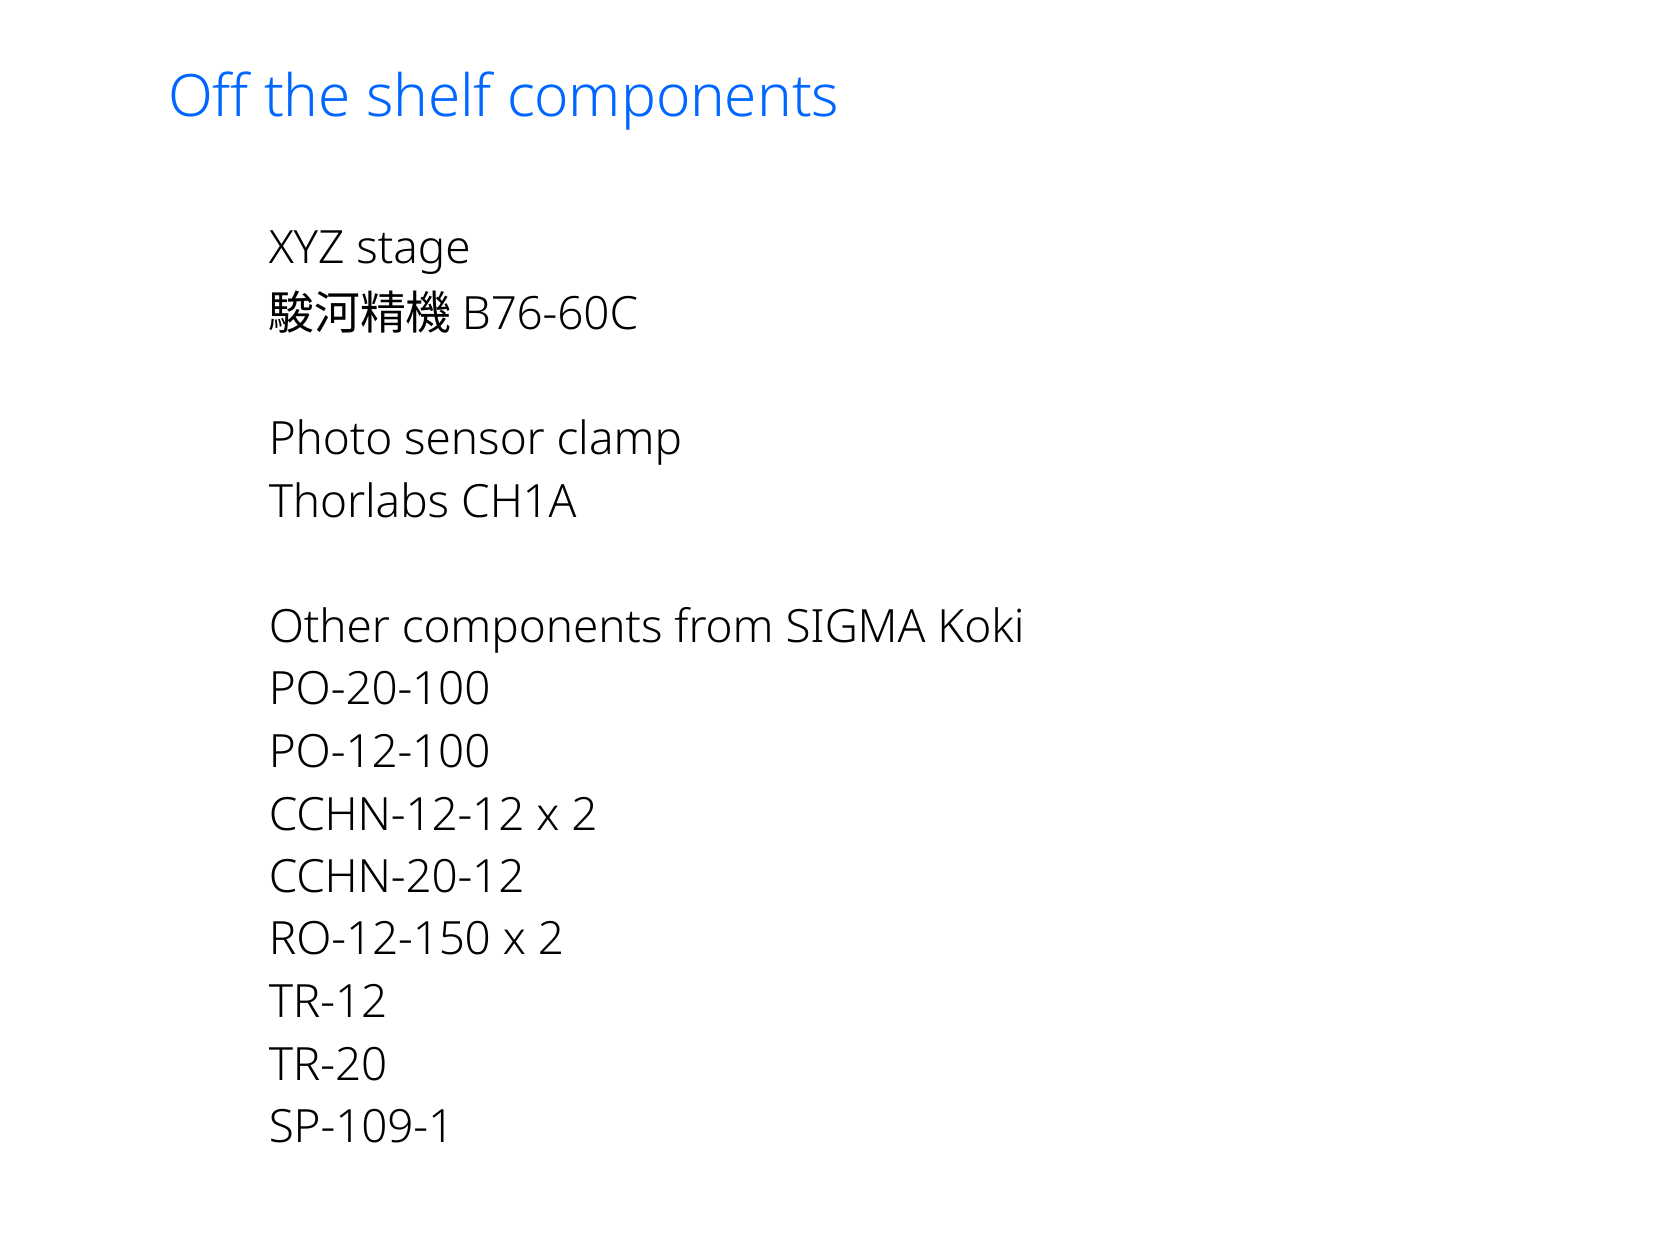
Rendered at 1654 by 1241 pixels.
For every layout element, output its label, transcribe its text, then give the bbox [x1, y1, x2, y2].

text_box Off the shelf components [153, 47, 928, 135]
text_box XYZ stage 駿河精機 B76-60C Photo sensor clamp Thorlabs CH1A Other components from SIGMA Koki PO-20-100 PO-12-100 CCHN-12-12 x 2 CCHN-20-12 RO-12-150 x 2 TR-12 TR-20 SP-109-1 [253, 206, 1131, 1126]
